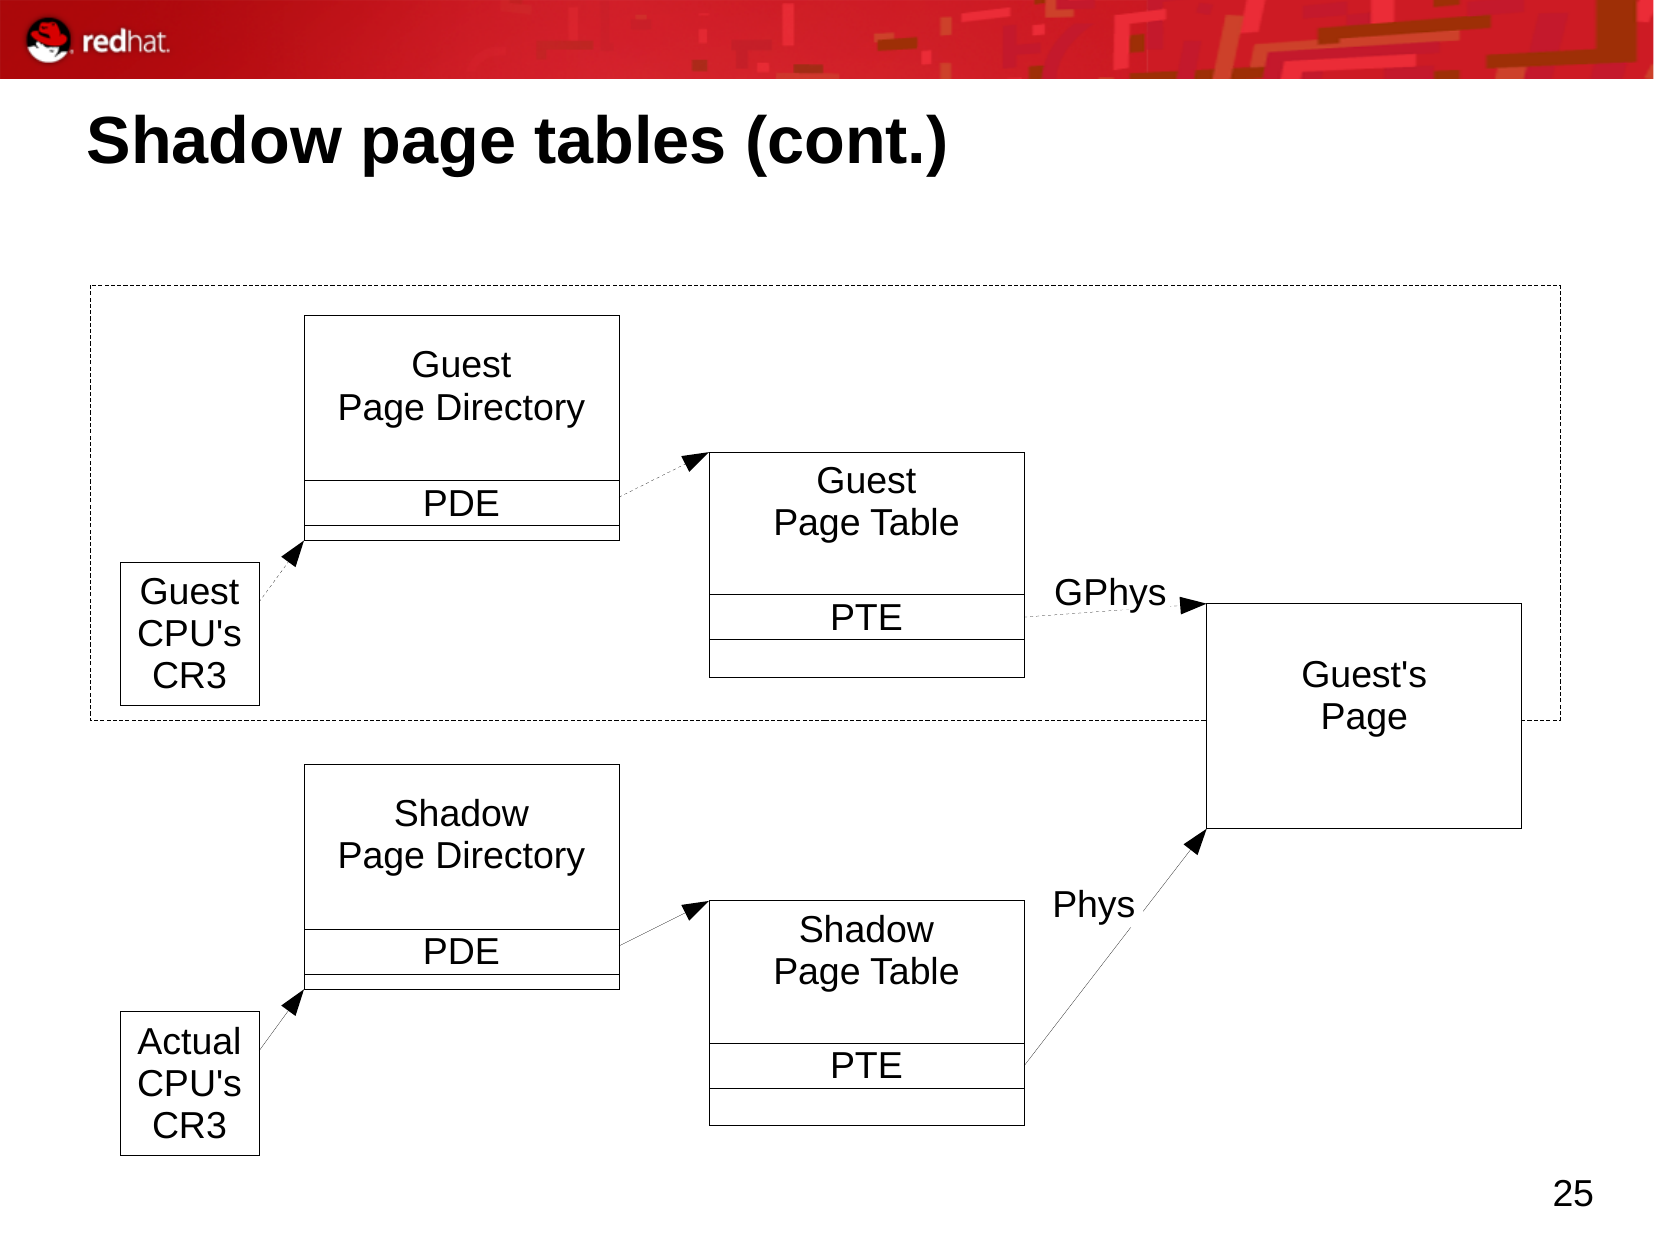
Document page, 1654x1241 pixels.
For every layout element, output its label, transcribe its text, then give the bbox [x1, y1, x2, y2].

text_box Shadow Page Table [709, 1089, 1025, 1126]
text_box Guest Page Table [709, 640, 1025, 678]
text_box Shadow Page Directory [304, 975, 620, 990]
text_box GPhys [1050, 575, 1171, 610]
text_box PTE [709, 594, 1025, 640]
picture [0, 0, 1654, 79]
text_box [90, 285, 1561, 721]
text_box Shadow Page Directory [304, 764, 620, 929]
text_box Guest Page Directory [304, 315, 620, 480]
text_box PDE [304, 480, 620, 526]
text_box PTE [709, 1043, 1025, 1089]
text_box Guest Page Directory [304, 526, 620, 541]
title Shadow page tables (cont.) [86, 93, 1576, 196]
text_box Shadow Page Table [709, 900, 1025, 1043]
text_box Actual CPU's CR3 [120, 1011, 260, 1156]
text_box Phys [1044, 882, 1144, 928]
text_box Guest CPU's CR3 [120, 562, 260, 706]
text_box Guest Page Table [709, 452, 1025, 594]
text_box Guest's Page [1206, 603, 1522, 829]
text_box PDE [304, 929, 620, 975]
